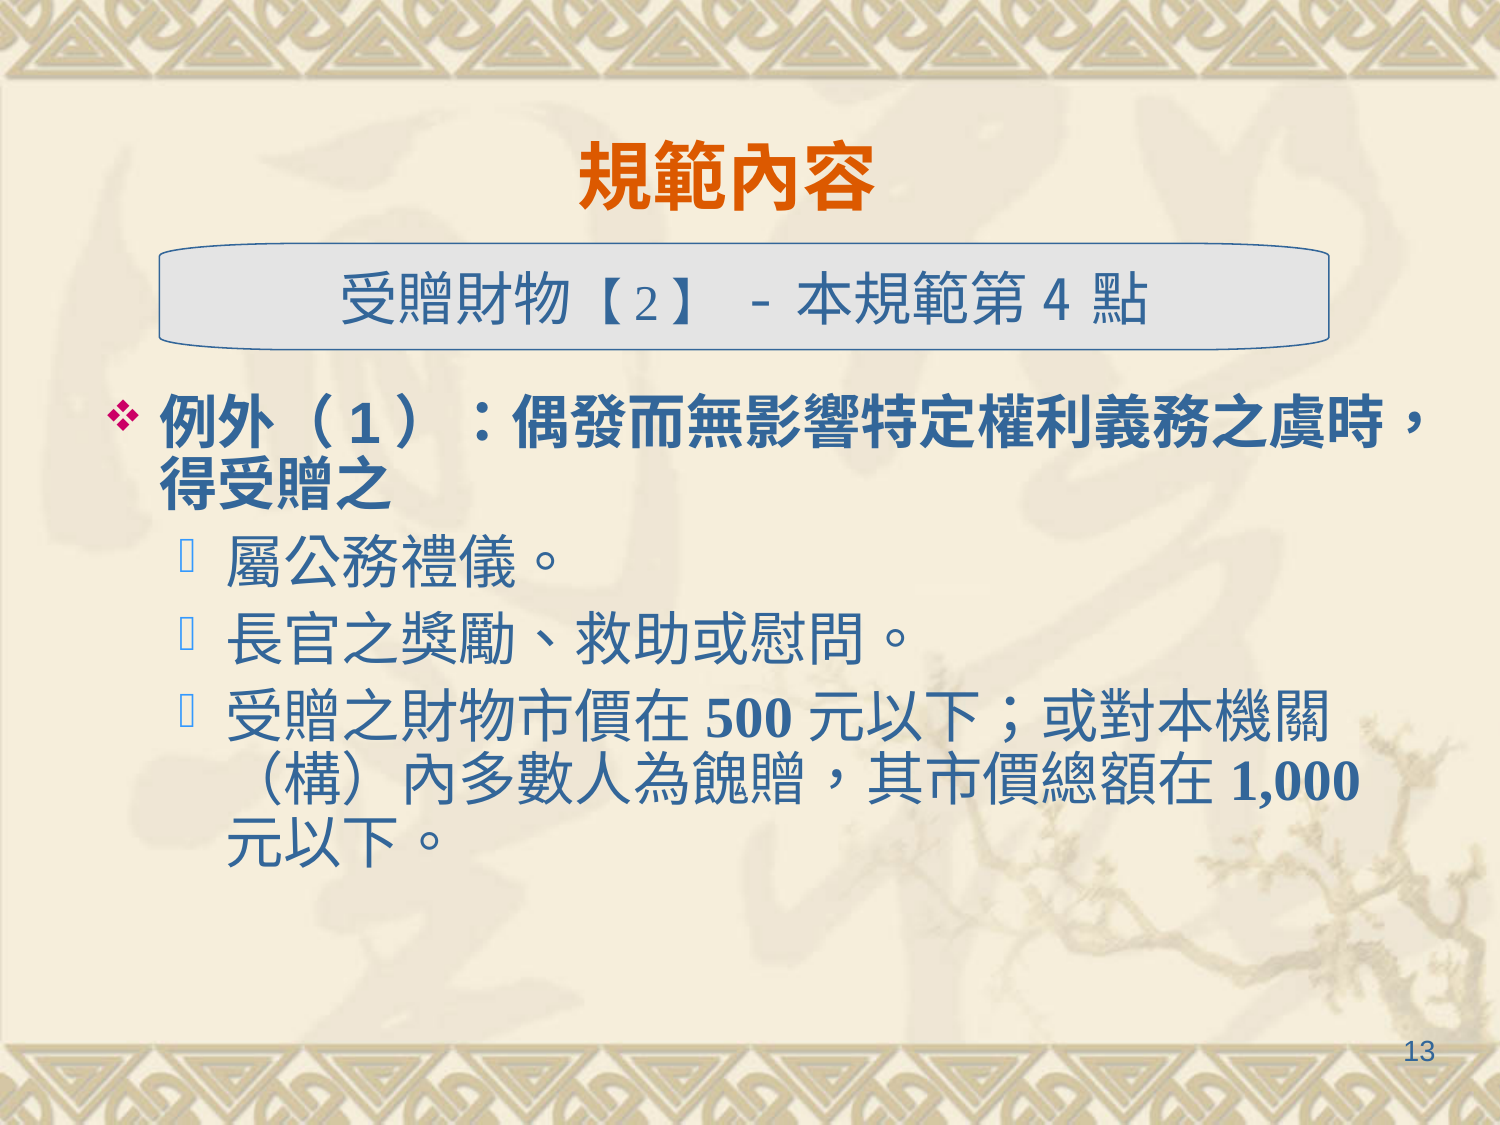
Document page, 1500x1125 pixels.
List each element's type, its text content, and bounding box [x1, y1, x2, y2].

picture [0, 0, 1500, 1125]
text_box <編號> [1074, 1024, 1451, 1103]
list 例外（1）：偶發而無影響特定權利義務之虞時，得受贈之 屬公務禮儀。 長官之獎勵、救助或慰問。 受贈之財物市價在500元以下；或對本機關（構）內多數人為餽贈，其市價總額在1,000元以下。 [88, 385, 1448, 953]
title 規範內容 [442, 125, 1013, 225]
text_box 受贈財物【2】 -本規範第4點 [159, 243, 1329, 350]
